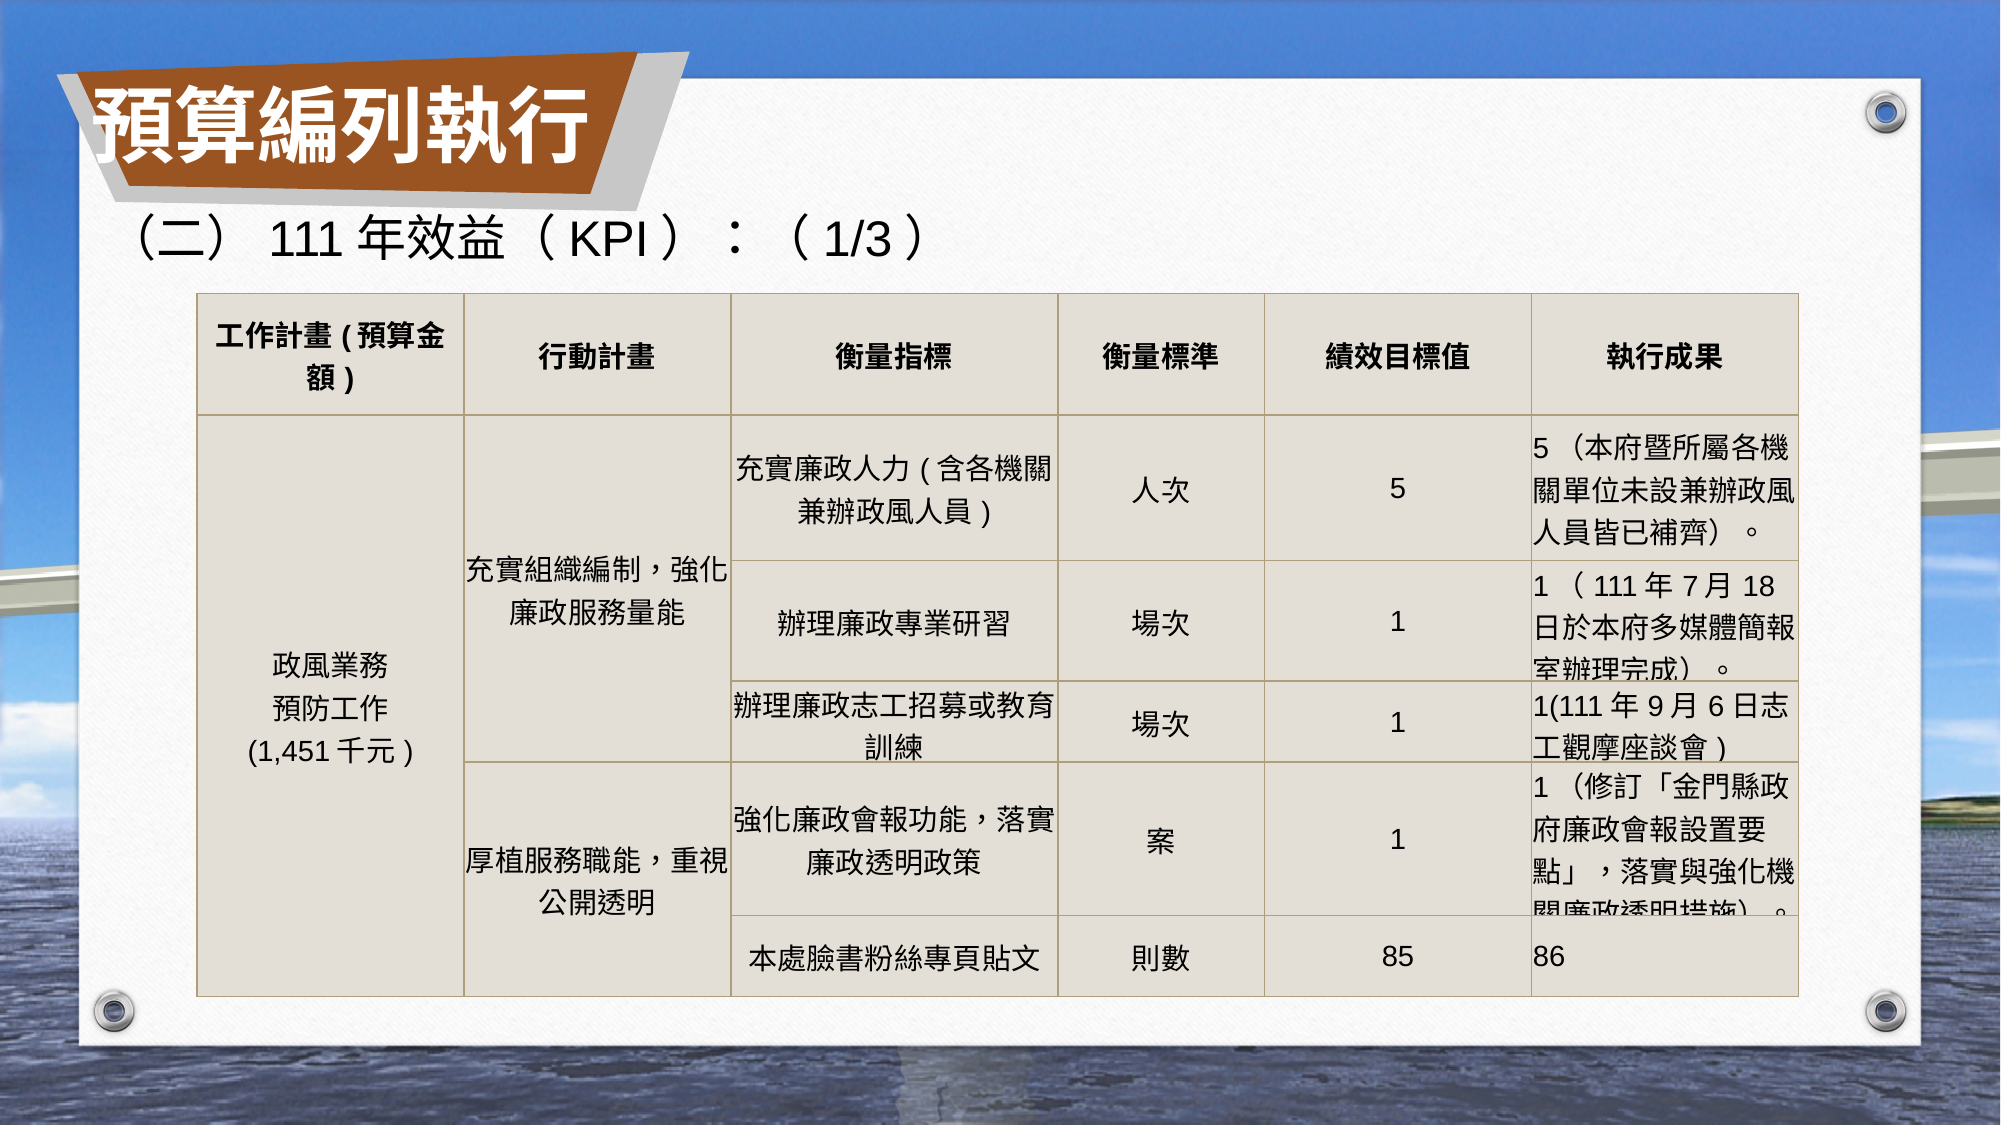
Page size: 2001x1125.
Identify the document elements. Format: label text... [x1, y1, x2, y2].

text_box （二）111年效益（KPI）：（1/3） [91, 200, 1785, 274]
table_cell 85 [1265, 916, 1531, 996]
text_box 預算編列執行 [116, 94, 144, 117]
text_box 預算編列執行 [76, 51, 638, 194]
table_cell 1 [1265, 561, 1531, 680]
picture [0, 0, 2001, 1125]
table_cell 1(111年9月6日志工觀摩座談會) [1532, 682, 1798, 761]
table_cell 場次 [1059, 561, 1264, 680]
table_cell 5 [1265, 416, 1531, 560]
table_cell 場次 [1059, 682, 1264, 761]
table_cell 1（修訂「金門縣政府廉政會報設置要點」，落實與強化機關廉政透明措施）。 [1532, 763, 1798, 915]
table_cell 1 [1265, 763, 1531, 915]
table_header 行動計畫 [465, 294, 730, 414]
table_header 衡量標準 [1059, 294, 1264, 414]
table_cell 則數 [1059, 916, 1264, 996]
table_cell 辦理廉政專業研習 [732, 561, 1057, 680]
table_cell 1（111年7月18日於本府多媒體簡報室辦理完成）。 [1532, 561, 1798, 680]
table_cell 5（本府暨所屬各機關單位未設兼辦政風人員皆已補齊）。 [1532, 416, 1798, 560]
table_header 衡量指標 [732, 294, 1057, 414]
table_cell 充實組織編制，強化廉政服務量能 [465, 416, 730, 761]
table_cell 本處臉書粉絲專頁貼文 [732, 916, 1057, 996]
table_header 績效目標值 [1265, 294, 1531, 414]
table_cell 政風業務 預防工作 (1,451千元) [198, 416, 463, 996]
table_cell 充實廉政人力(含各機關兼辦政風人員) [732, 416, 1057, 560]
table_cell 人次 [1059, 416, 1264, 560]
text_box [56, 51, 690, 200]
table_cell 案 [1059, 763, 1264, 915]
table_cell 強化廉政會報功能，落實廉政透明政策 [732, 763, 1057, 915]
table_cell 1 [1265, 682, 1531, 761]
table_cell 辦理廉政志工招募或教育訓練 [732, 682, 1057, 761]
table_header 工作計畫(預算金額) [198, 294, 463, 414]
table_cell 86 [1532, 916, 1798, 996]
table_header 執行成果 [1532, 294, 1798, 414]
table_cell 厚植服務職能，重視公開透明 [465, 763, 730, 996]
